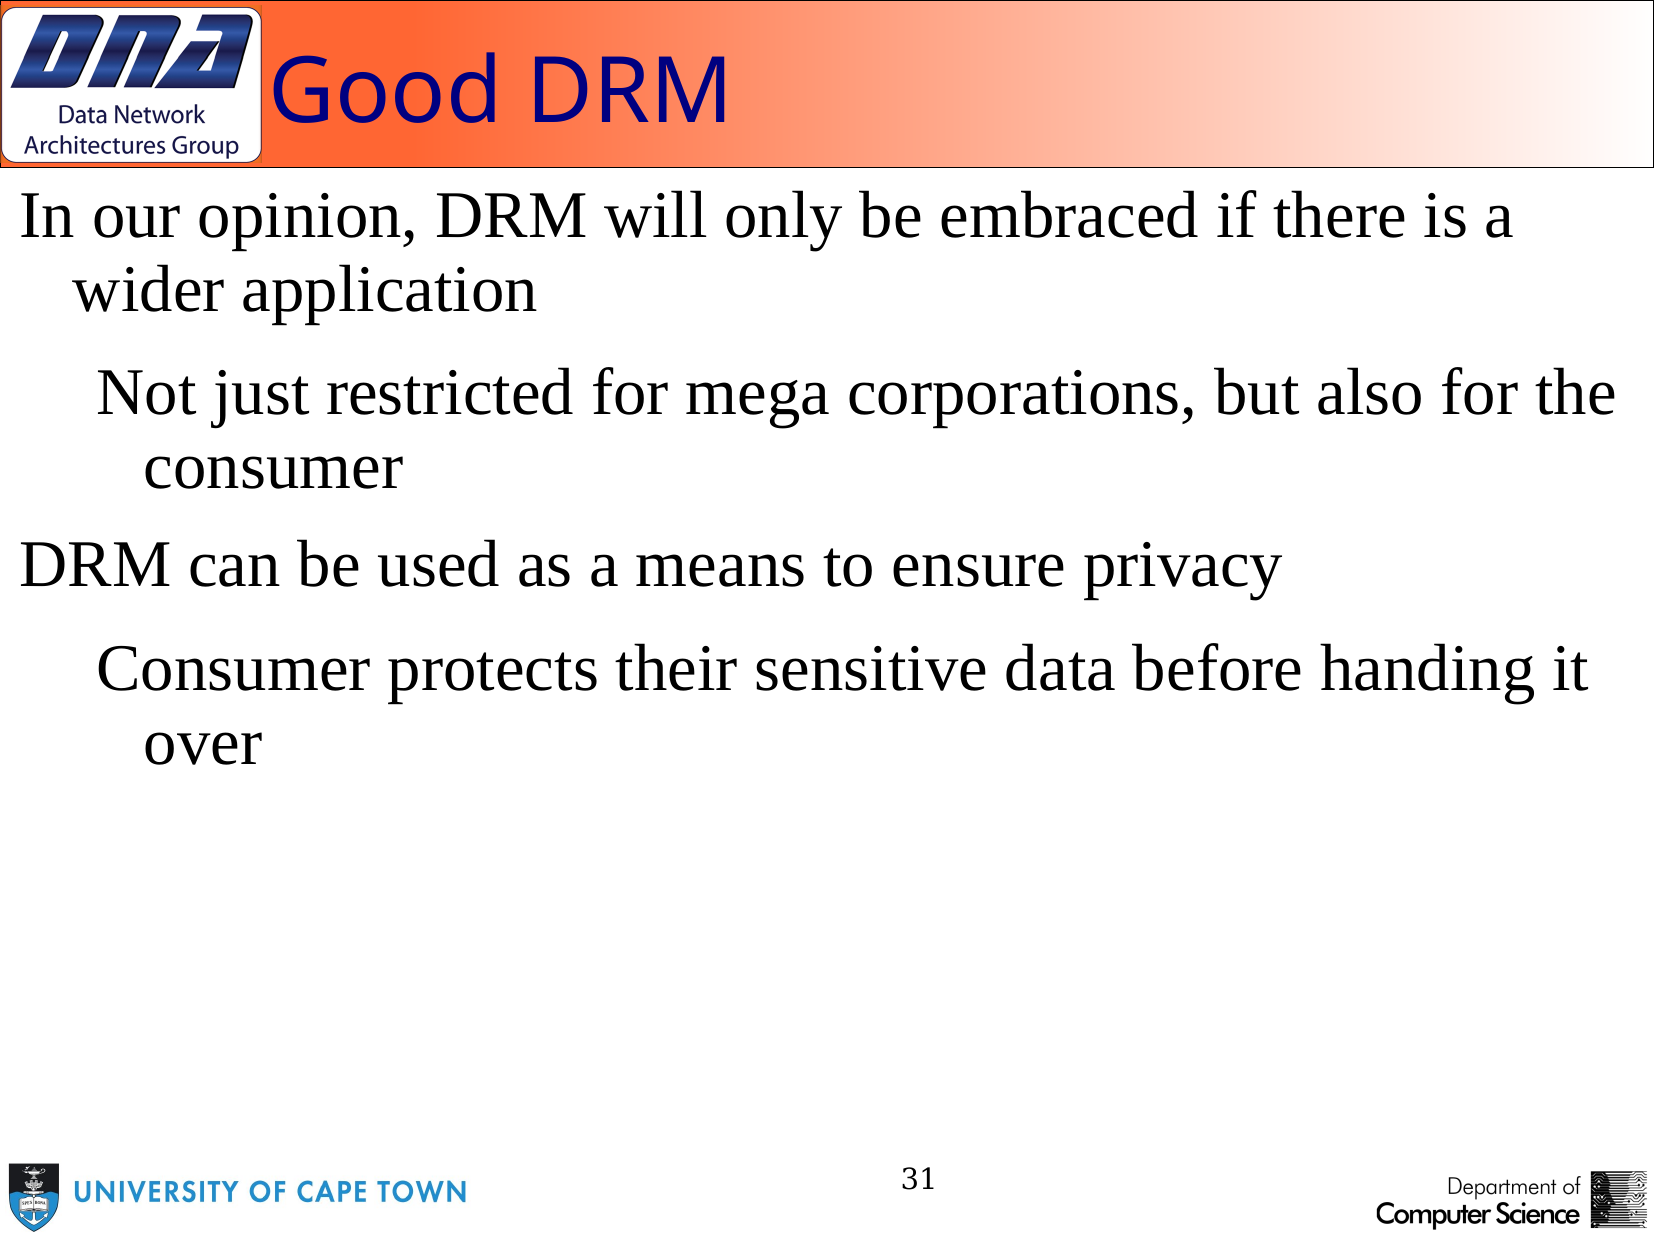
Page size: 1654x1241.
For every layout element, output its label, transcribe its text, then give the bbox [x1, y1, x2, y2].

picture [1368, 1159, 1654, 1235]
picture [0, 5, 262, 163]
picture [5, 1159, 479, 1235]
list In our opinion, DRM will only be embraced if there is a wider application Not just restricted for mega corporations, but also for the consumer DRM can be used as a means to ensure privacy Consumer protects their sensitive data before handing it over [2, 177, 1654, 1138]
title Good DRM [268, 11, 1654, 163]
